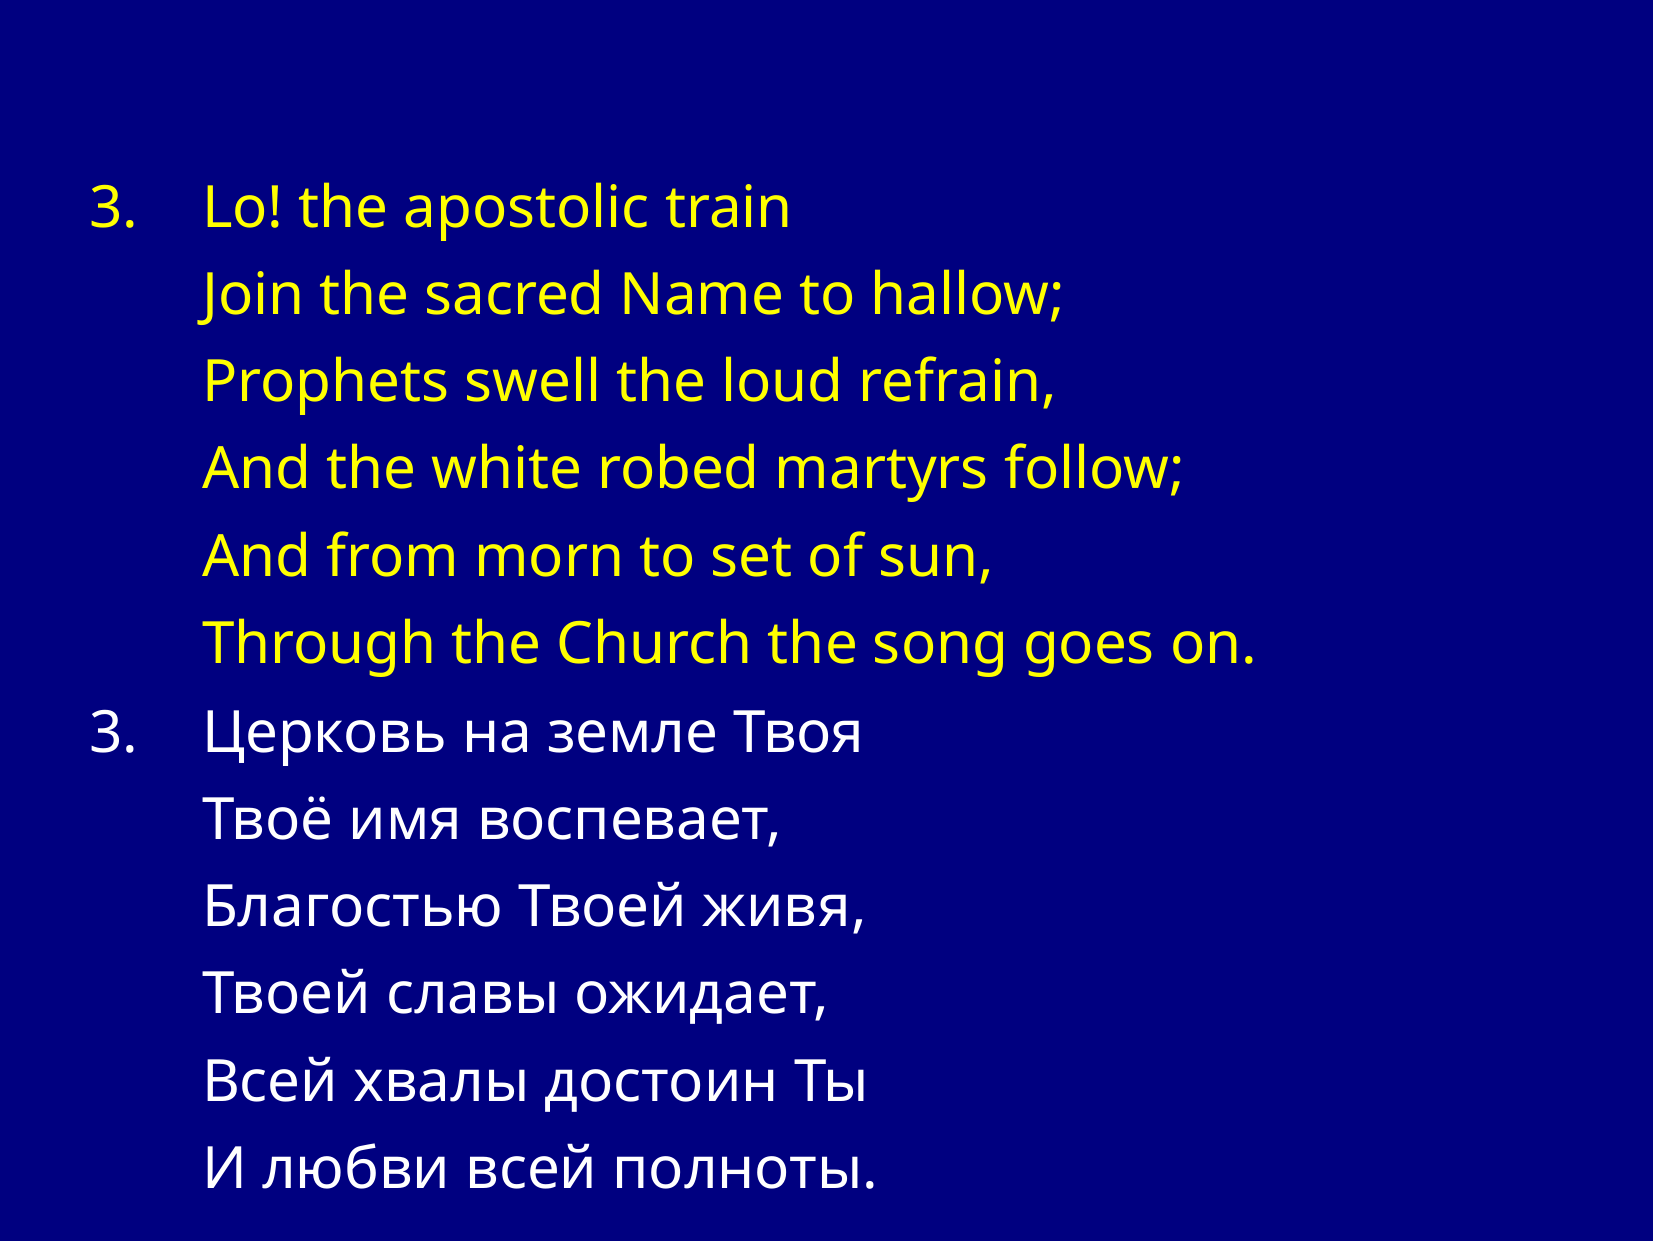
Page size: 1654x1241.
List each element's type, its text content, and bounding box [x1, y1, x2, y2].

text_box 3. Церковь на земле Твоя Твоё имя воспевает, Благостью Твоей живя, Твоей славы ожидает, Всей хвалы достоин Ты И любви всей полноты. [75, 675, 1576, 1163]
text_box 3. Lo! the apostolic train Join the sacred Name to hallow; Prophets swell the loud refrain, And the white robed martyrs follow; And from morn to set of sun, Through the Church the song goes on. [75, 150, 1576, 638]
